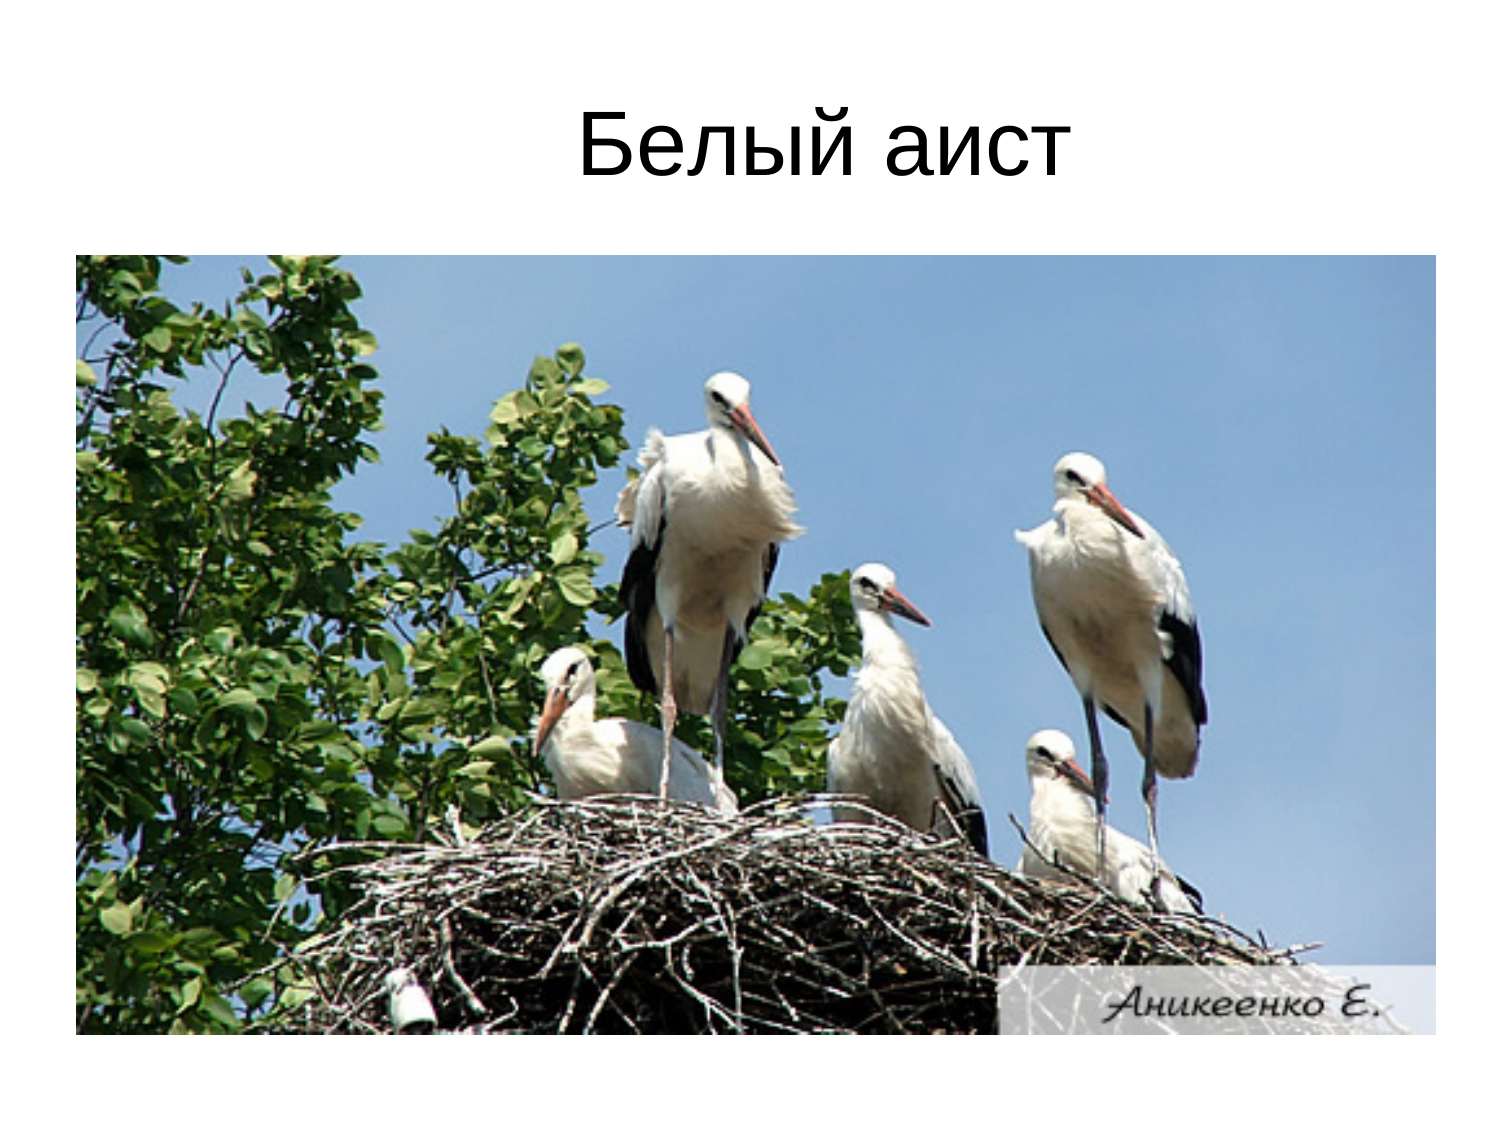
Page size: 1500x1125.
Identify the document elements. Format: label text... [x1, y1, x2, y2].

picture [76, 255, 1436, 1035]
title Белый аист [75, 45, 1426, 233]
